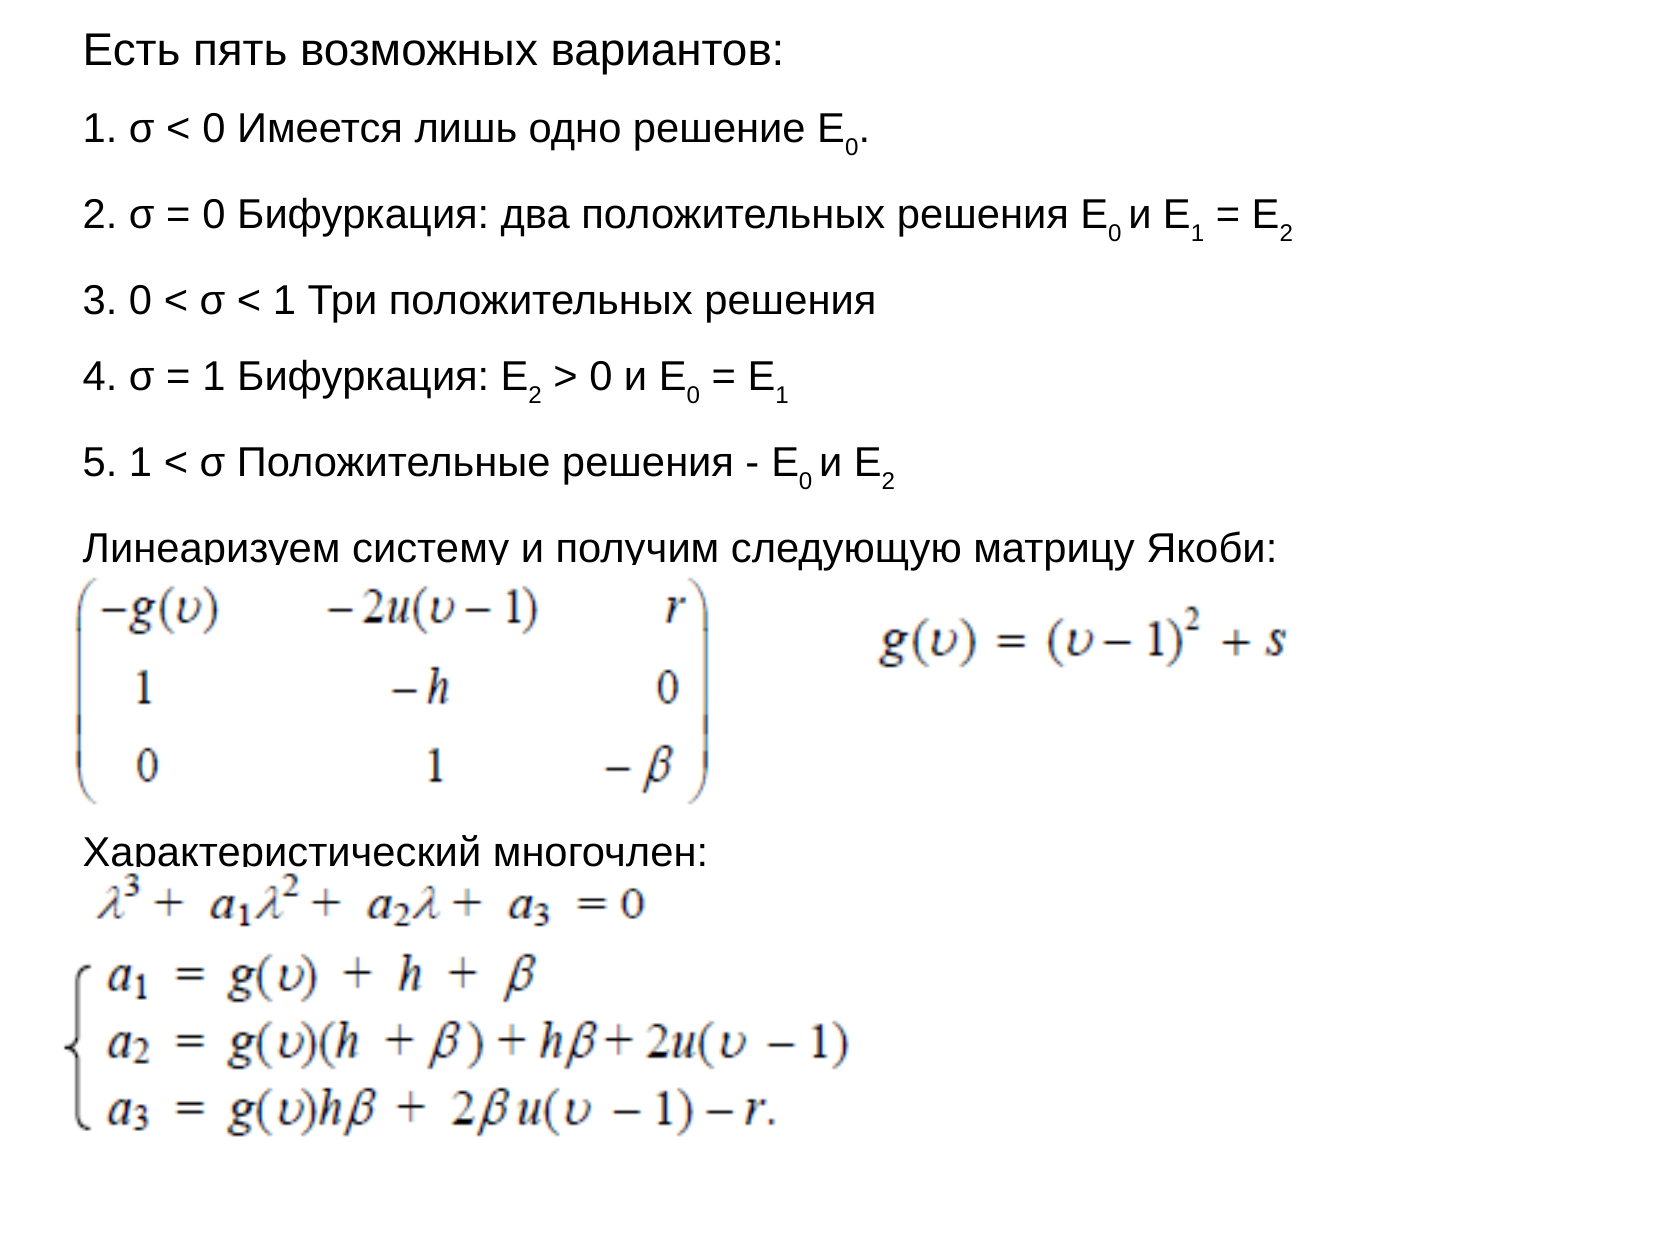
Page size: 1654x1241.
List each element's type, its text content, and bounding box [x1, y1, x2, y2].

list Есть пять возможных вариантов: 1. σ < 0 Имеется лишь одно решение E0. 2. σ = 0 Бифуркация: два положительных решения E0 и E1 = E2 3. 0 < σ < 1 Три положительных решения 4. σ = 1 Бифуркация: E2 > 0 и E0 = E1 5. 1 < σ Положительные решения - E0 и E2 Линеаризуем систему и получим следующую матрицу Якоби: Характеристический многочлен: [82, 23, 1571, 1010]
picture [69, 565, 721, 816]
picture [47, 944, 865, 1145]
picture [69, 867, 662, 934]
picture [862, 602, 1300, 686]
